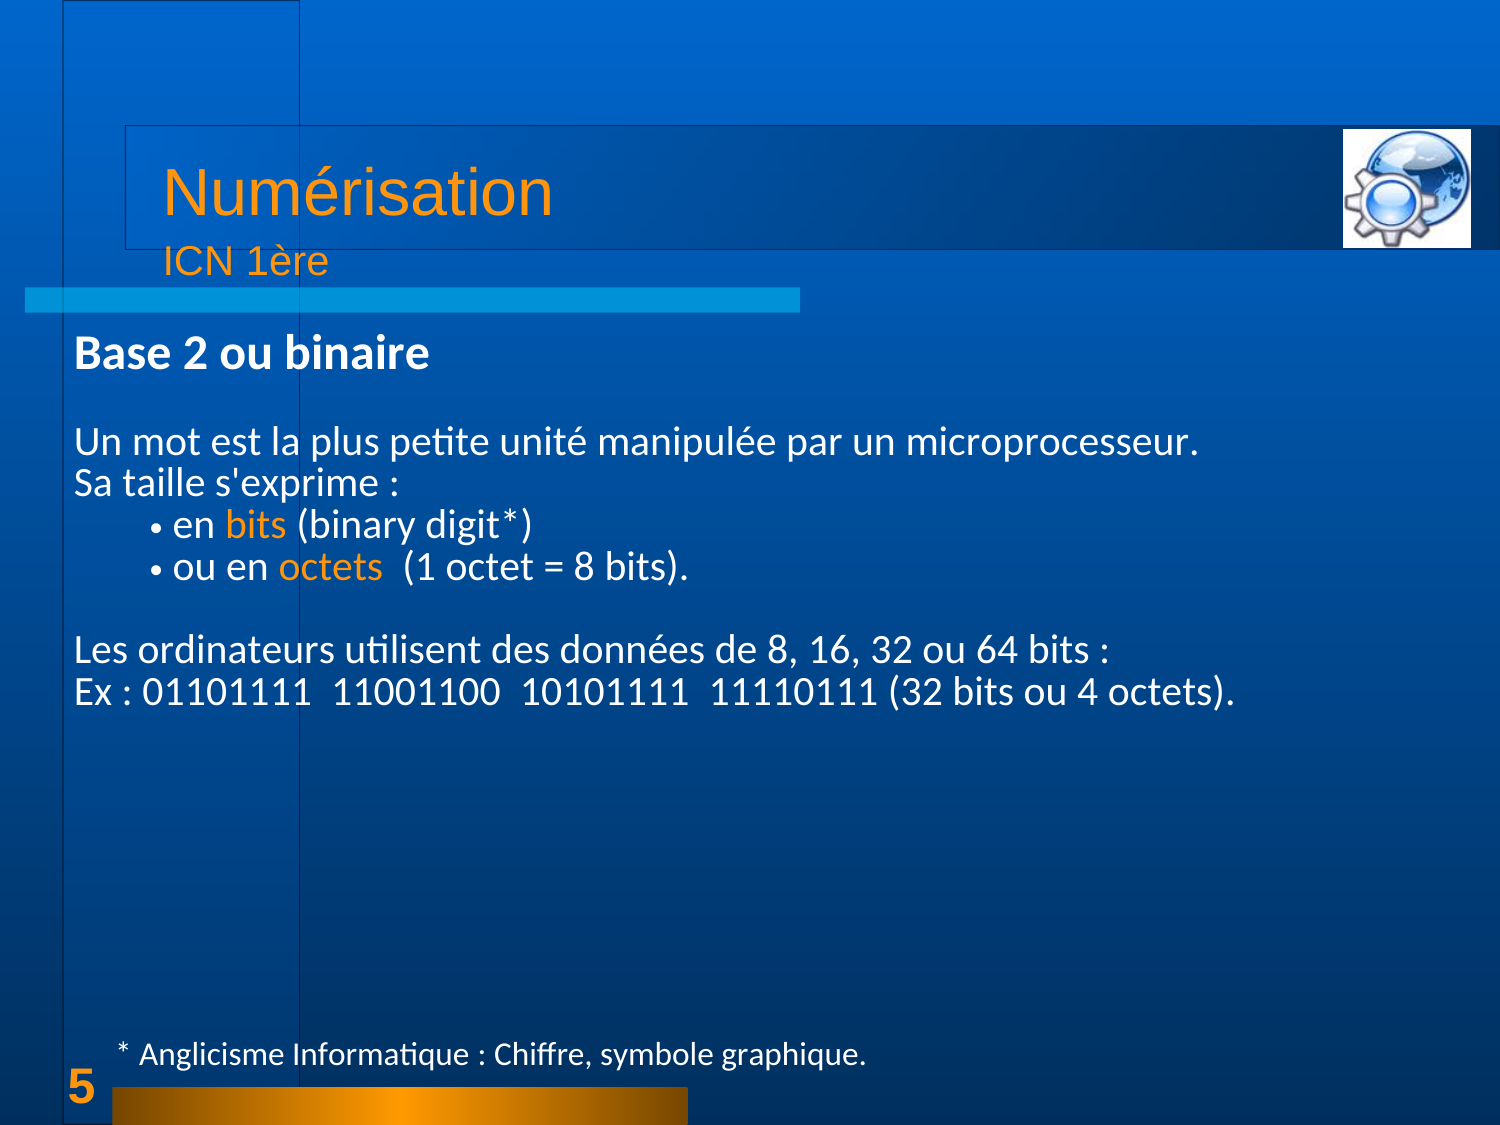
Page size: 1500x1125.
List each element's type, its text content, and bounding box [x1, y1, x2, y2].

text_box Base 2 ou binaire Un mot est la plus petite unité manipulée par un microprocesseur. Sa taille s'exprime : en bits (binary digit*) ou en octets (1 octet = 8 bits). Les ordinateurs utilisent des données de 8, 16, 32 ou 64 bits : Ex : 01101111 11001100 10101111 11110111 (32 bits ou 4 octets). [59, 324, 1418, 860]
picture [1343, 129, 1471, 248]
text_box * Anglicisme Informatique : Chiffre, symbole graphique. [100, 1033, 1134, 1090]
